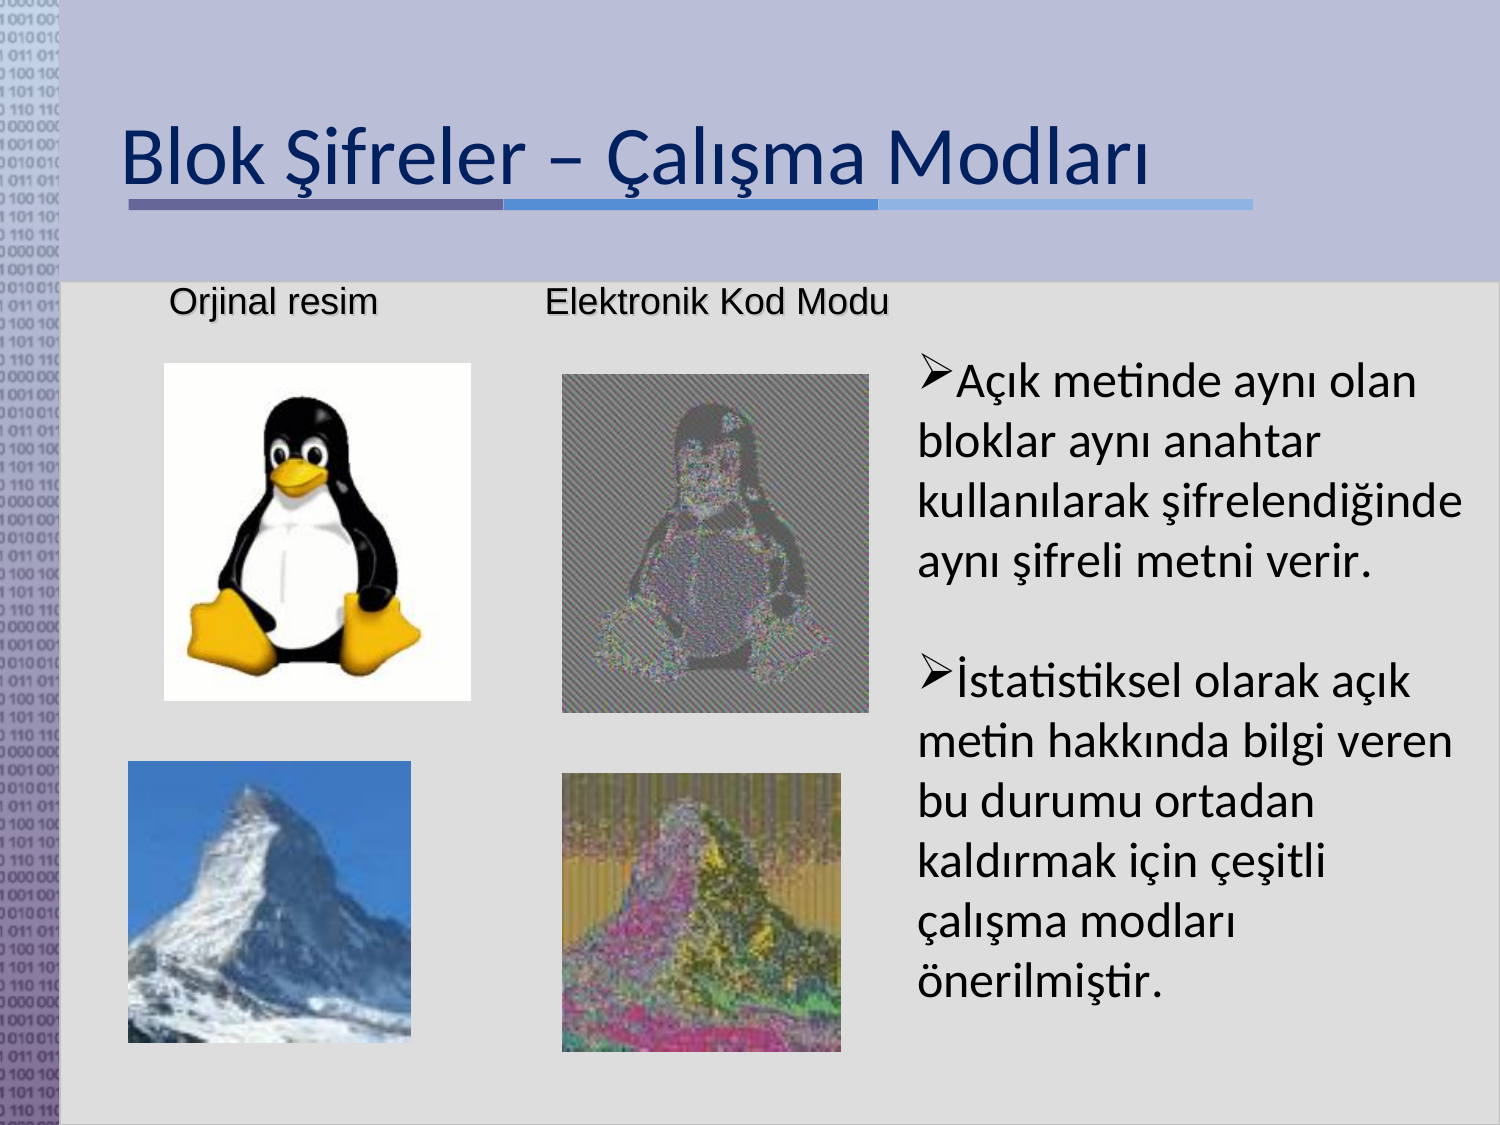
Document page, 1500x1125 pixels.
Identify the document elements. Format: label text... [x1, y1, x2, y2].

picture [164, 363, 471, 701]
text_box Açık metinde aynı olan bloklar aynı anahtar kullanılarak şifrelendiğinde aynı şifreli metni verir. İstatistiksel olarak açık metin hakkında bilgi veren bu durumu ortadan kaldırmak için çeşitli çalışma modları önerilmiştir. [902, 339, 1500, 1016]
text_box [128, 199, 1253, 211]
picture [562, 773, 841, 1052]
text_box Blok Şifreler – Çalışma Modları [105, 93, 1219, 210]
text_box Elektronik Kod Modu [529, 269, 905, 330]
text_box Orjinal resim [153, 269, 394, 330]
picture [128, 761, 411, 1043]
picture [562, 374, 869, 713]
picture [0, 0, 60, 1125]
